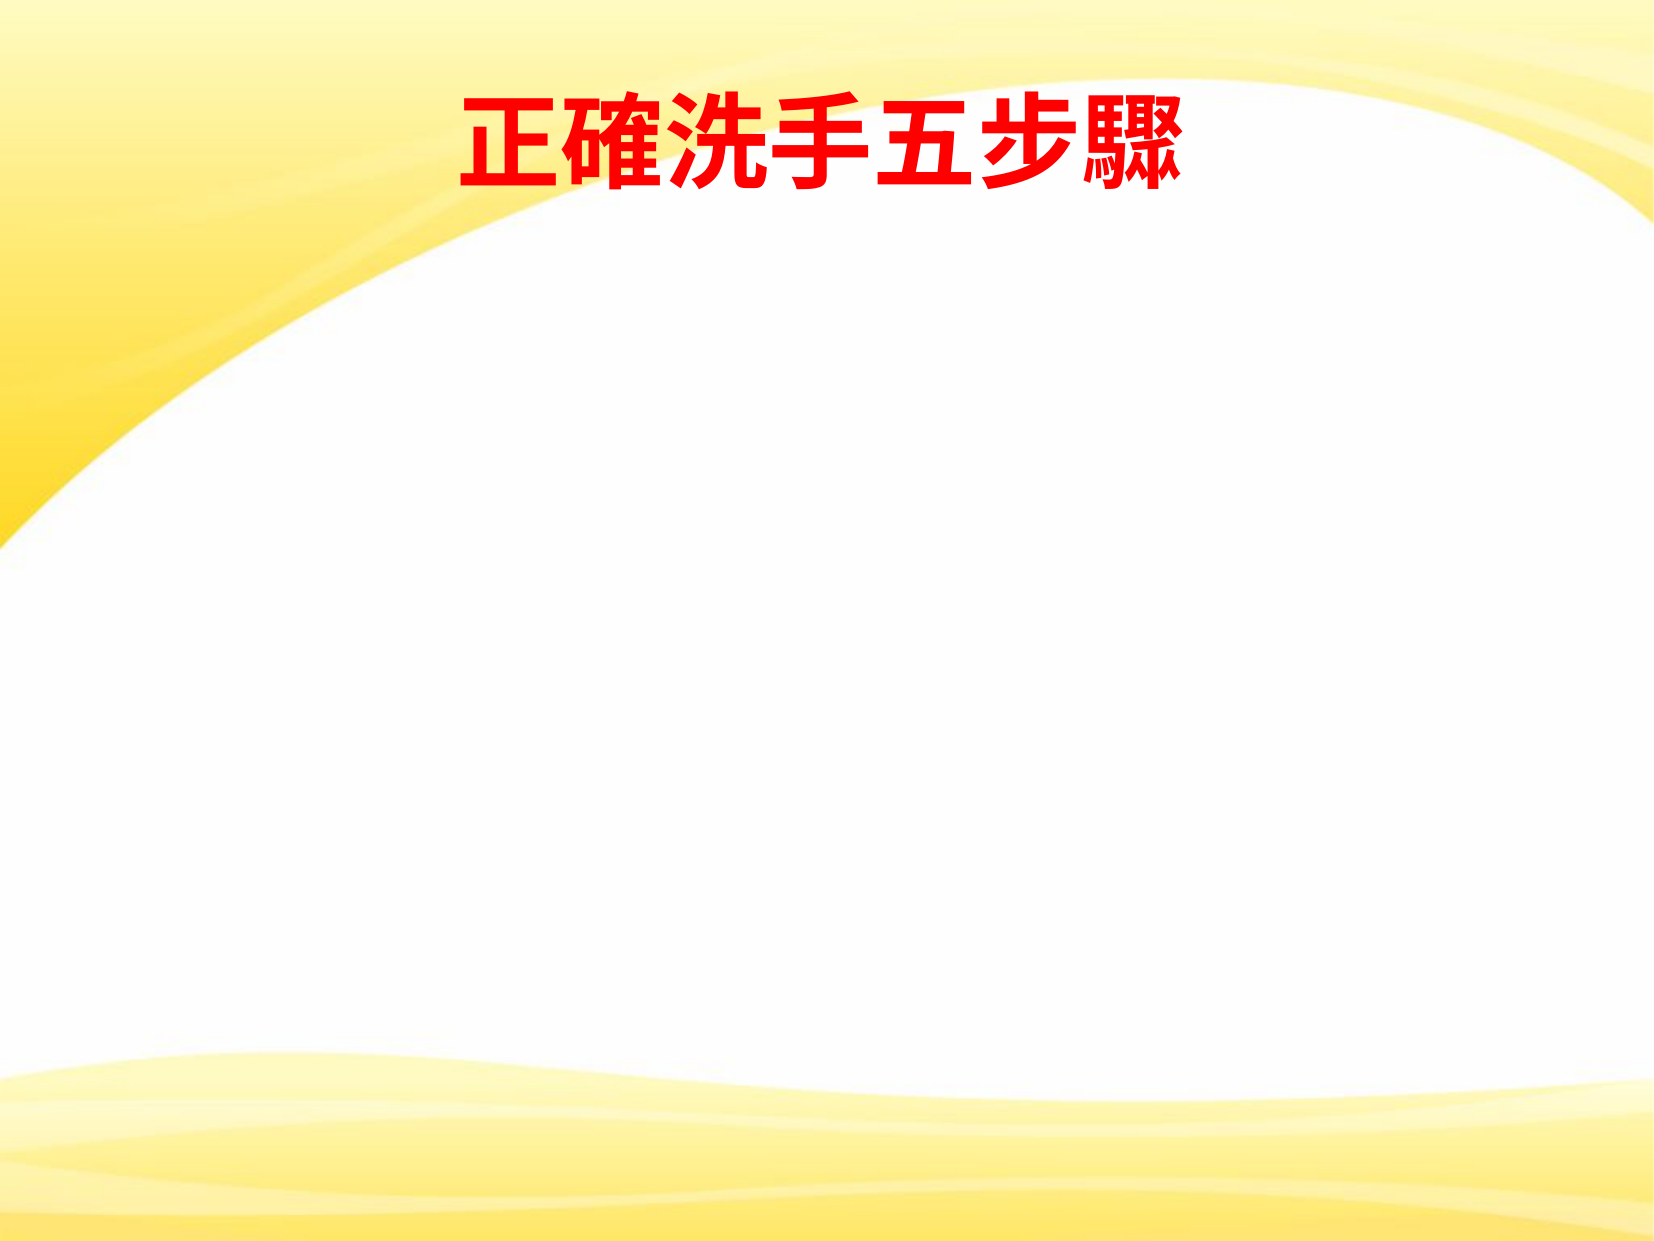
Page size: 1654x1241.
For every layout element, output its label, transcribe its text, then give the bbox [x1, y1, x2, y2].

text_box 正確洗手五步驟 [76, 35, 1565, 243]
picture [0, 0, 1654, 1241]
